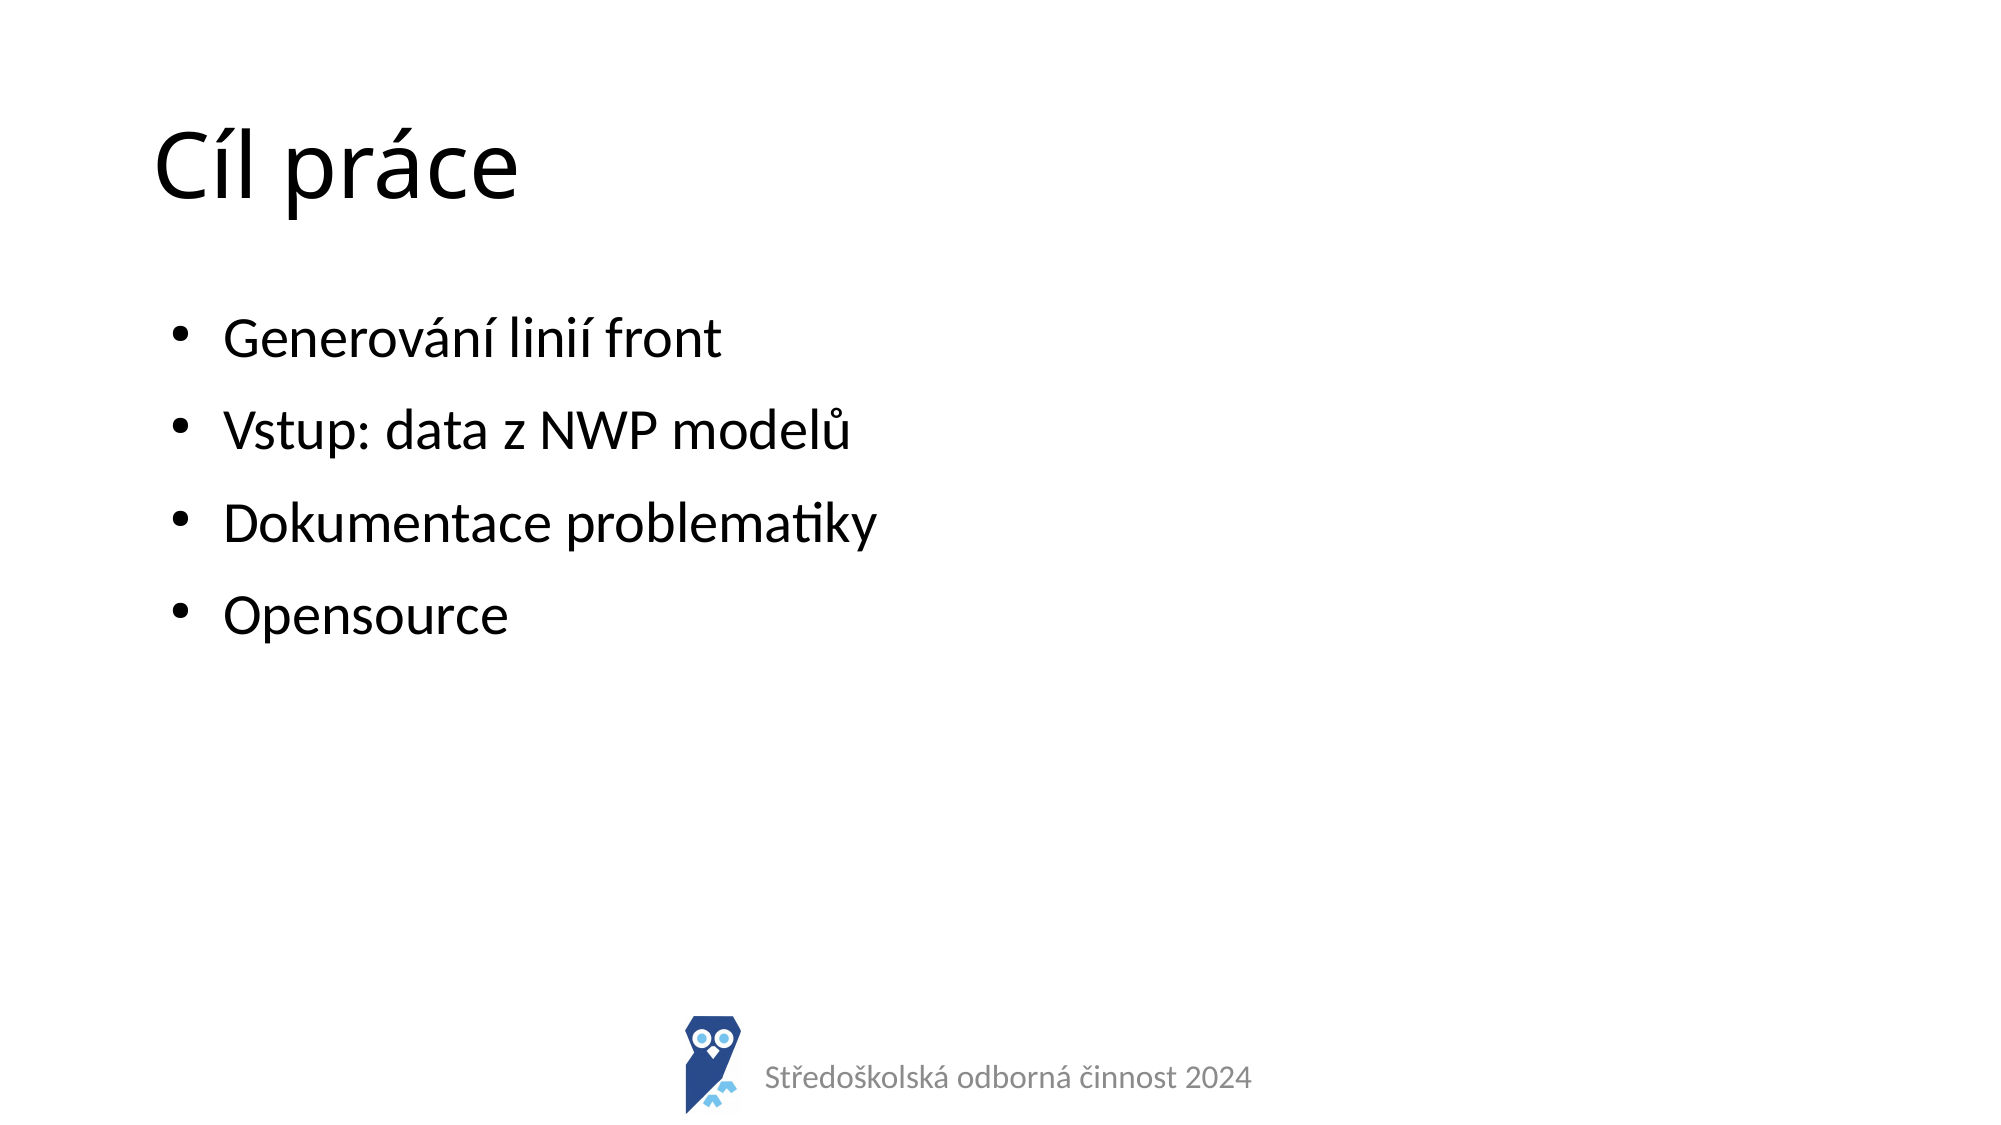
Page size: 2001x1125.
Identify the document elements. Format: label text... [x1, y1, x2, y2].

title Cíl práce [137, 59, 1863, 278]
list Generování linií front Vstup: data z NWP modelů Dokumentace problematiky Opensource [137, 299, 1863, 1014]
footer Středoškolská odborná činnost 2024 [748, 1044, 1269, 1105]
picture [685, 1016, 741, 1114]
